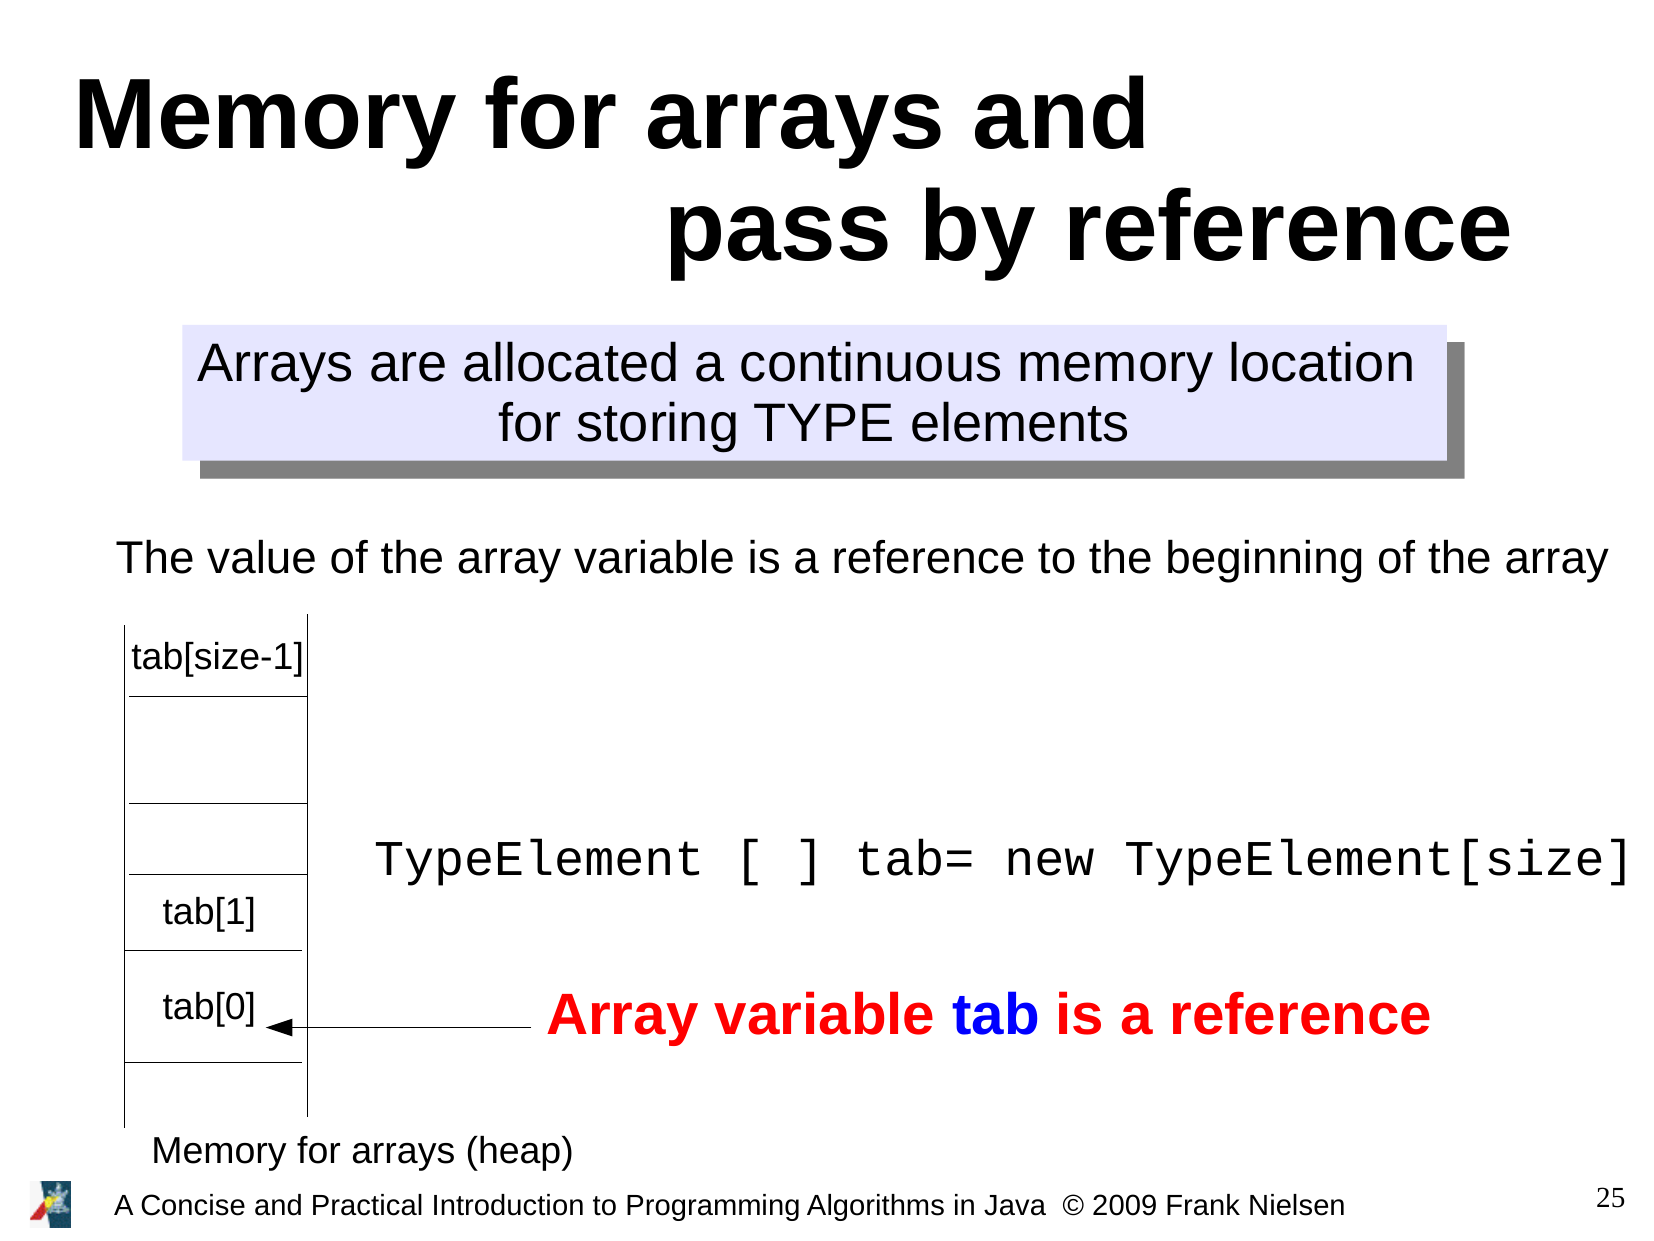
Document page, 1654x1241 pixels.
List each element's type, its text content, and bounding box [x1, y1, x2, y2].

text_box Memory for arrays and pass by reference [59, 50, 1529, 289]
text_box tab[size-1] [116, 628, 319, 686]
text_box TypeElement [ ] tab= new TypeElement[size] [359, 826, 1649, 896]
text_box Memory for arrays (heap) [136, 1122, 588, 1179]
text_box The value of the array variable is a reference to the beginning of the array [100, 524, 1625, 591]
text_box Array variable tab is a reference [531, 974, 1447, 1056]
picture [29, 1181, 71, 1228]
text_box Arrays are allocated a continuous memory location for storing TYPE elements [182, 324, 1447, 461]
text_box tab[1] [147, 883, 272, 941]
text_box tab[0] [147, 977, 272, 1035]
